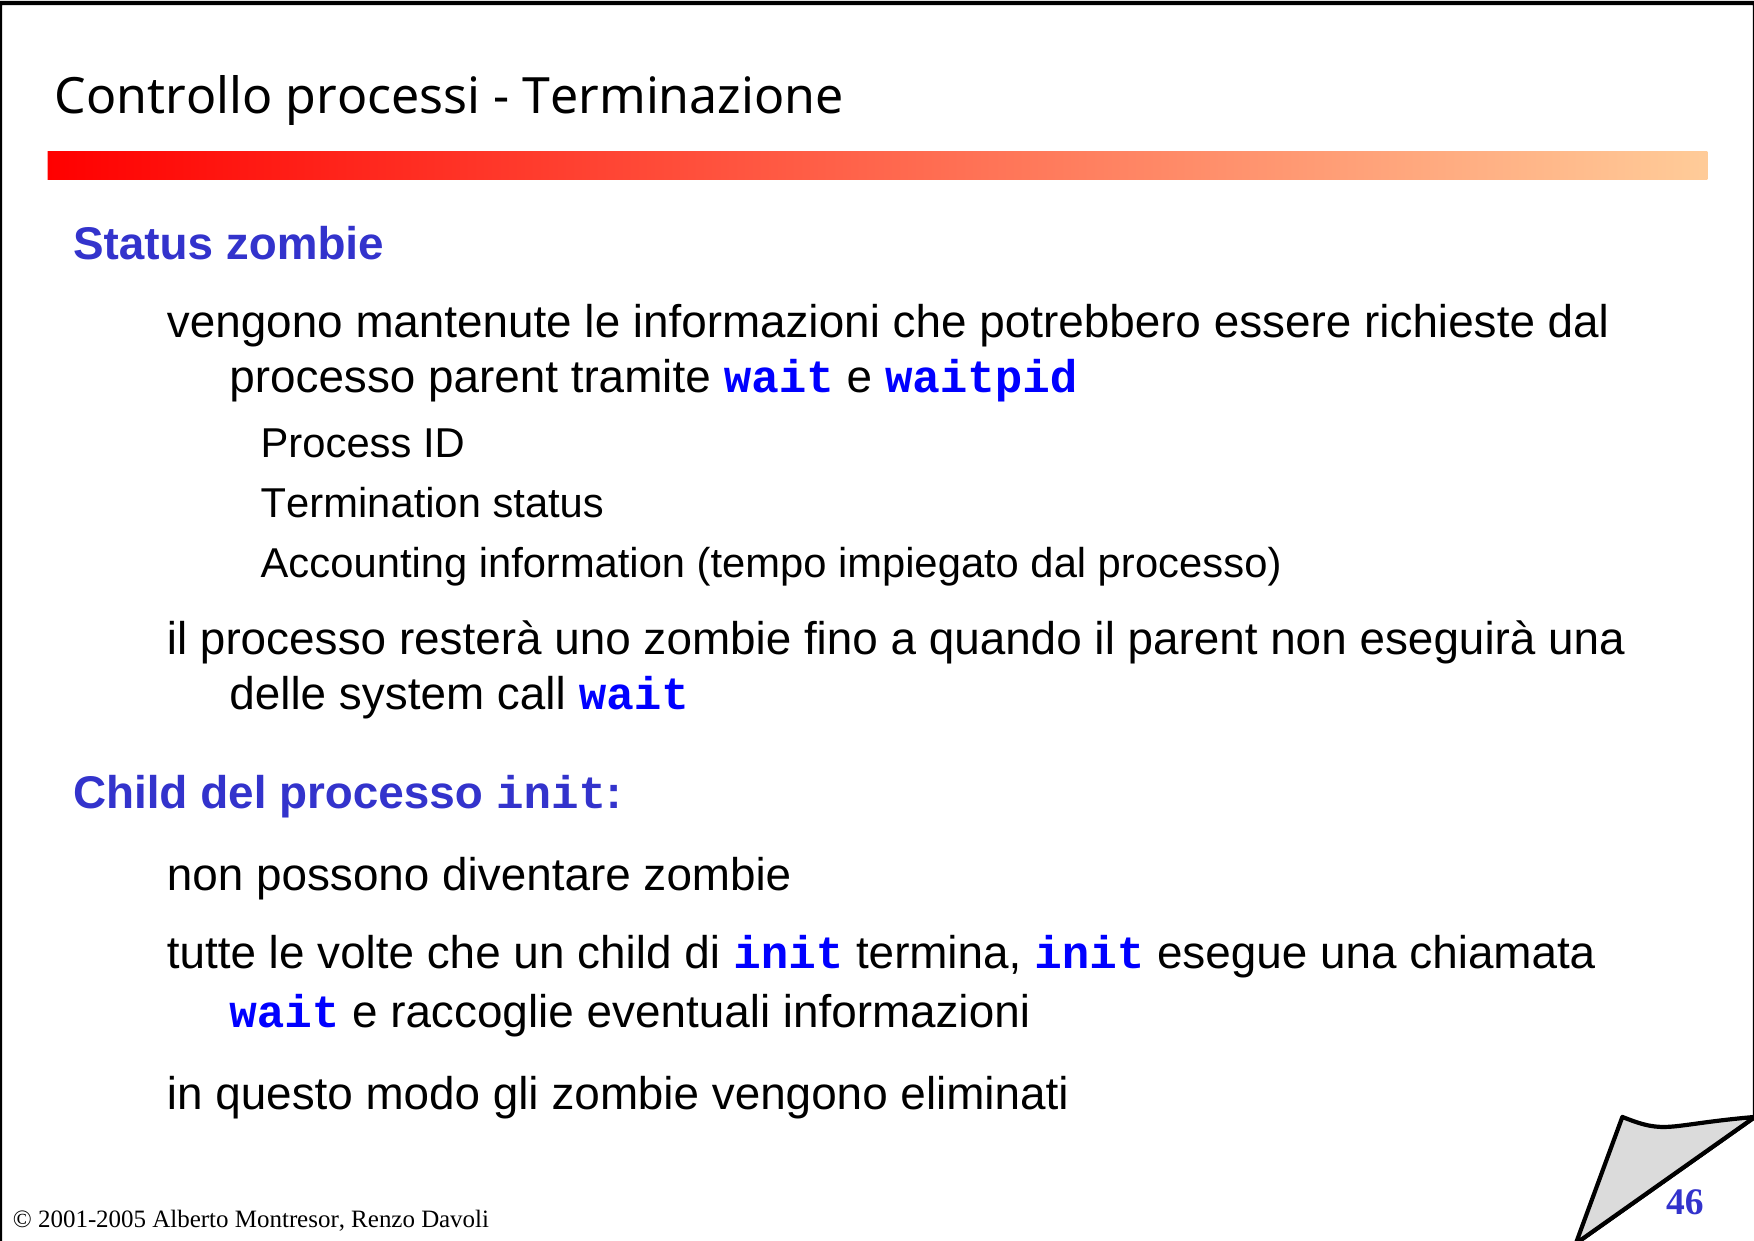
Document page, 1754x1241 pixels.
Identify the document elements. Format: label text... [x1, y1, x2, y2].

list Status zombie vengono mantenute le informazioni che potrebbero essere richieste dal processo parent tramite wait e waitpid Process ID Termination status Accounting information (tempo impiegato dal processo) il processo resterà uno zombie fino a quando il parent non eseguirà una delle system call wait Child del processo init: non possono diventare zombie tutte le volte che un child di init termina, init esegue una chiamata wait e raccoglie eventuali informazioni in questo modo gli zombie vengono eliminati [58, 206, 1696, 1217]
title Controllo processi - Terminazione [40, 49, 1714, 144]
